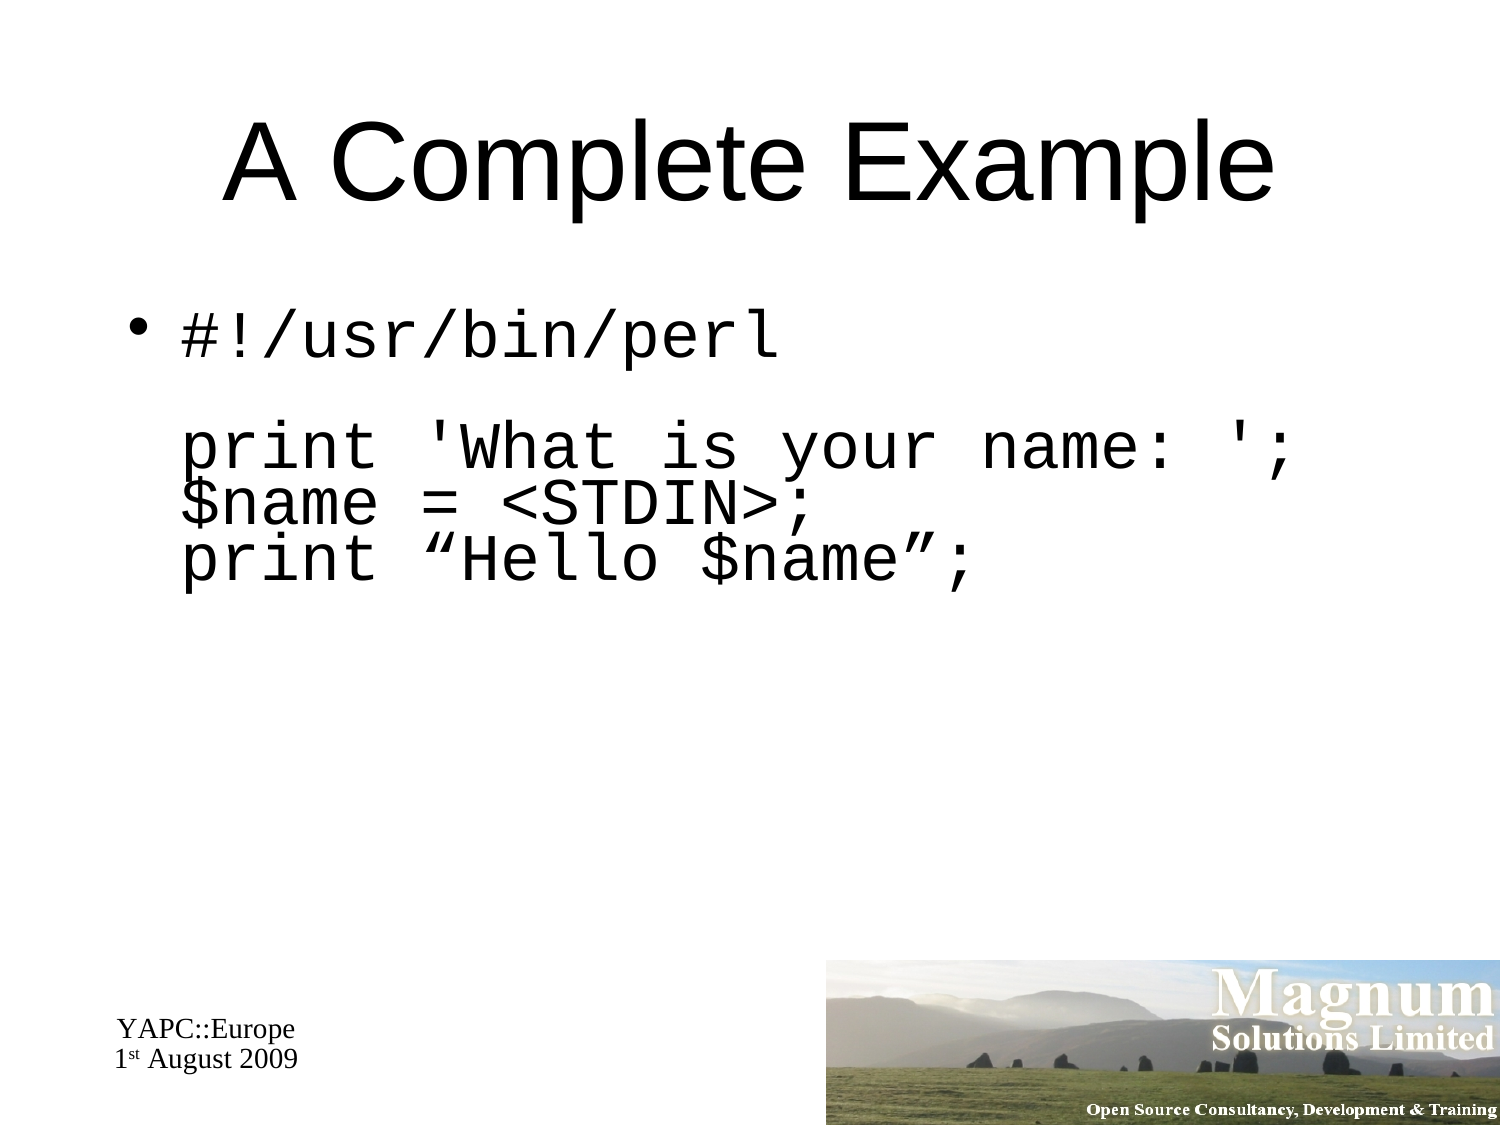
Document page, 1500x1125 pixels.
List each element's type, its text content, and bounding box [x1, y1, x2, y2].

list #!/usr/bin/perl print 'What is your name: '; $name = <STDIN>; print “Hello $name”; [110, 312, 1391, 612]
title A Complete Example [110, 26, 1391, 296]
picture [826, 960, 1500, 1125]
